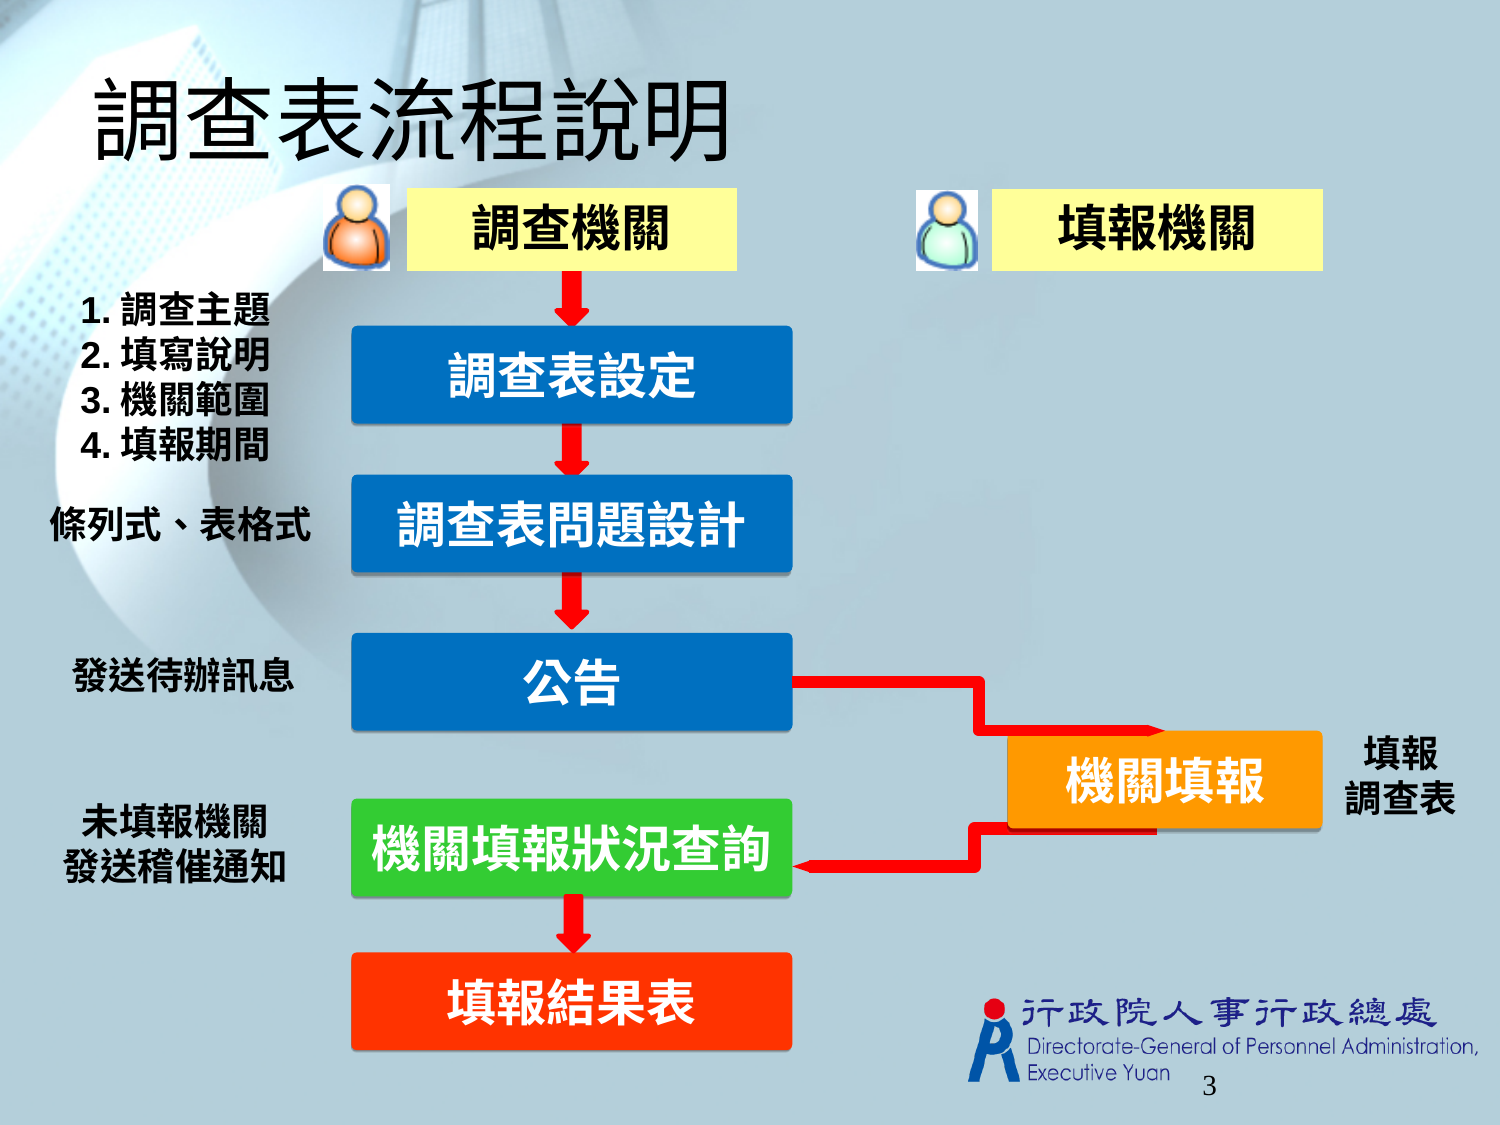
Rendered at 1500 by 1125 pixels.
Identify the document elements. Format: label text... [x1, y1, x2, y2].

text_box 調查表問題設計 [351, 474, 793, 573]
text_box 公告 [351, 632, 793, 731]
text_box 填報機關 [992, 189, 1323, 271]
text_box 填報結果表 [351, 952, 793, 1051]
text_box [1187, 1058, 1500, 1125]
text_box [556, 271, 588, 325]
text_box [556, 424, 588, 474]
text_box 條列式、表格式 [32, 493, 330, 554]
text_box 1.調查主題 2.填寫說明 3.機關範圍 4.填報期間 [68, 278, 283, 476]
text_box 調查機關 [407, 188, 737, 271]
text_box 填報 調查表 [1320, 722, 1483, 829]
text_box [556, 573, 588, 628]
text_box 未填報機關 發送稽催通知 [29, 790, 322, 897]
text_box 機關填報狀況查詢 [351, 798, 793, 897]
picture [916, 190, 978, 271]
text_box 發送待辦訊息 [38, 644, 330, 706]
picture [323, 184, 390, 271]
text_box 調查表設定 [351, 325, 793, 424]
text_box 機關填報 [1007, 730, 1320, 829]
text_box [558, 896, 589, 952]
title 調查表流程說明 [76, 54, 1352, 181]
